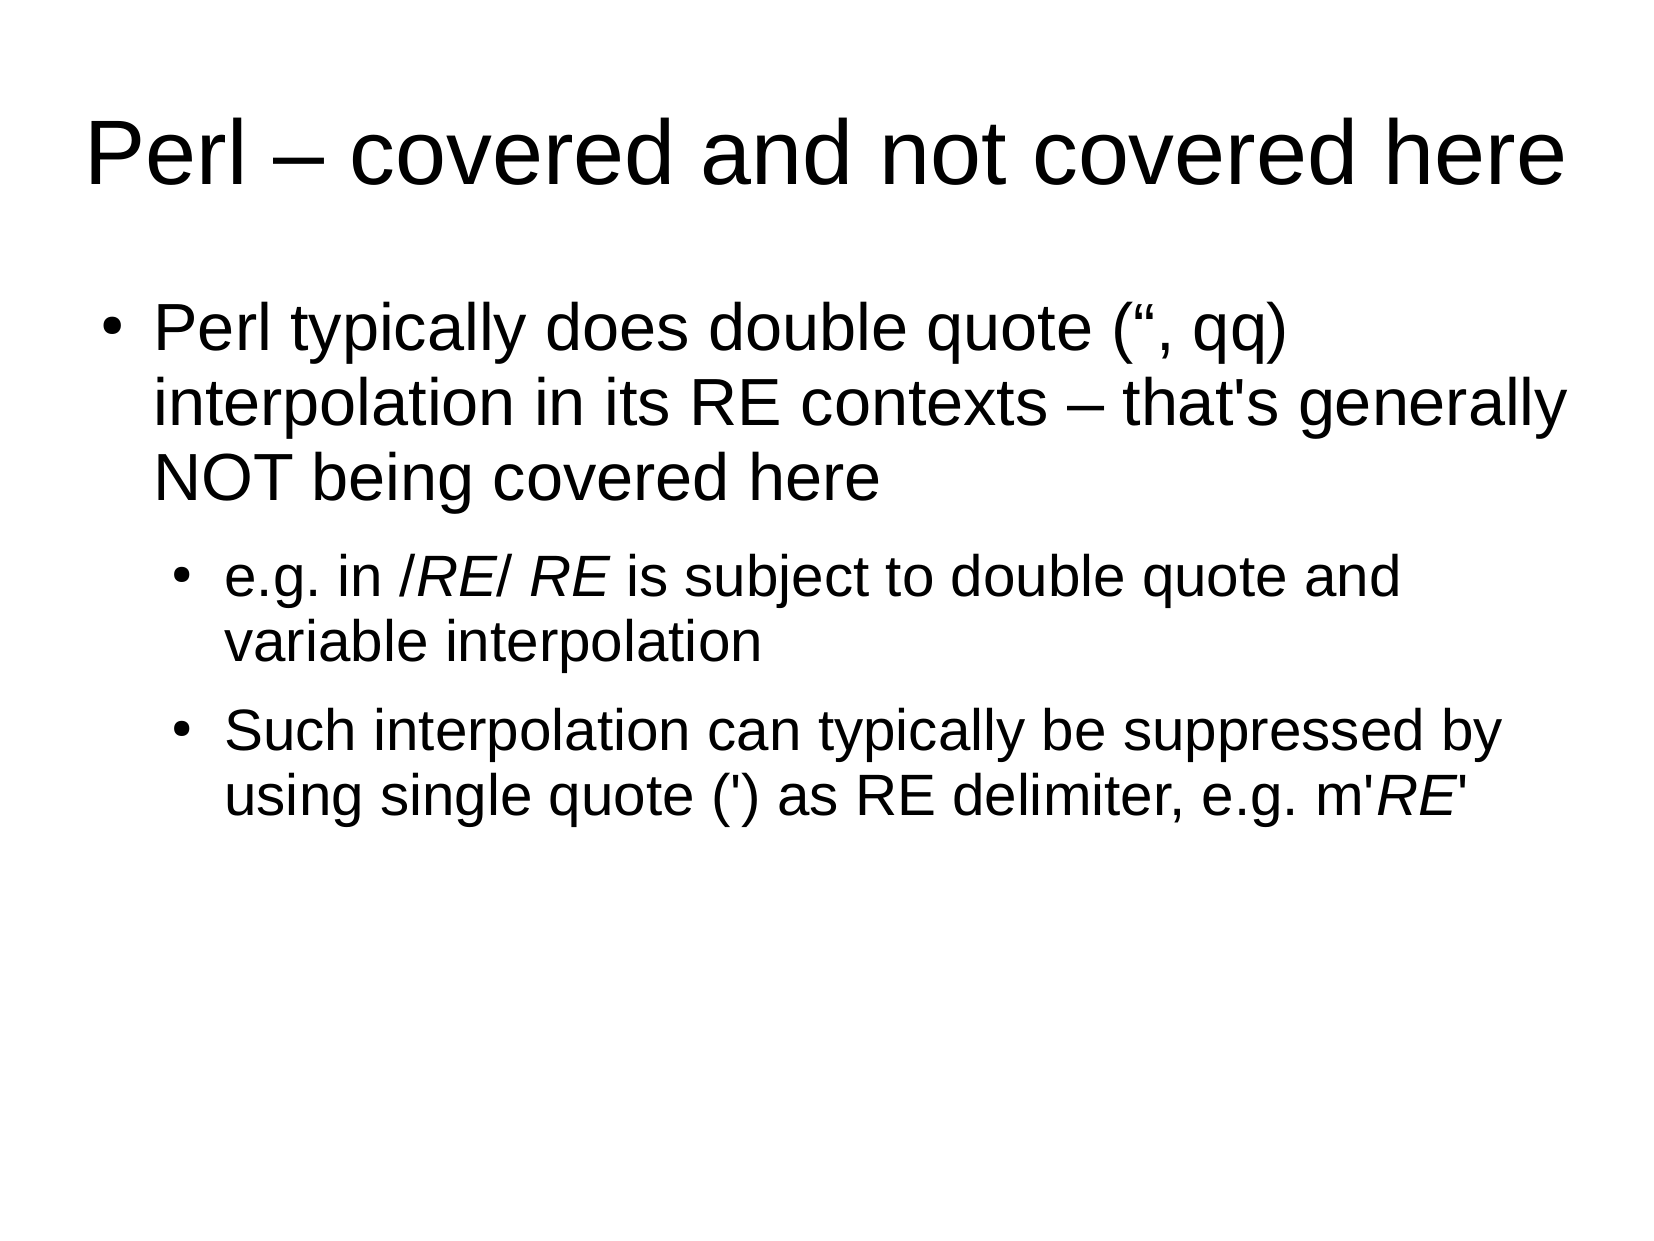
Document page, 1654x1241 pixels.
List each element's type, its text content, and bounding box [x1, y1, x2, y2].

list Perl typically does double quote (“, qq) interpolation in its RE contexts – that's generally NOT being covered here e.g. in /RE/ RE is subject to double quote and variable interpolation Such interpolation can typically be suppressed by using single quote (') as RE delimiter, e.g. m'RE' [82, 290, 1571, 1094]
title Perl – covered and not covered here [82, 56, 1571, 250]
